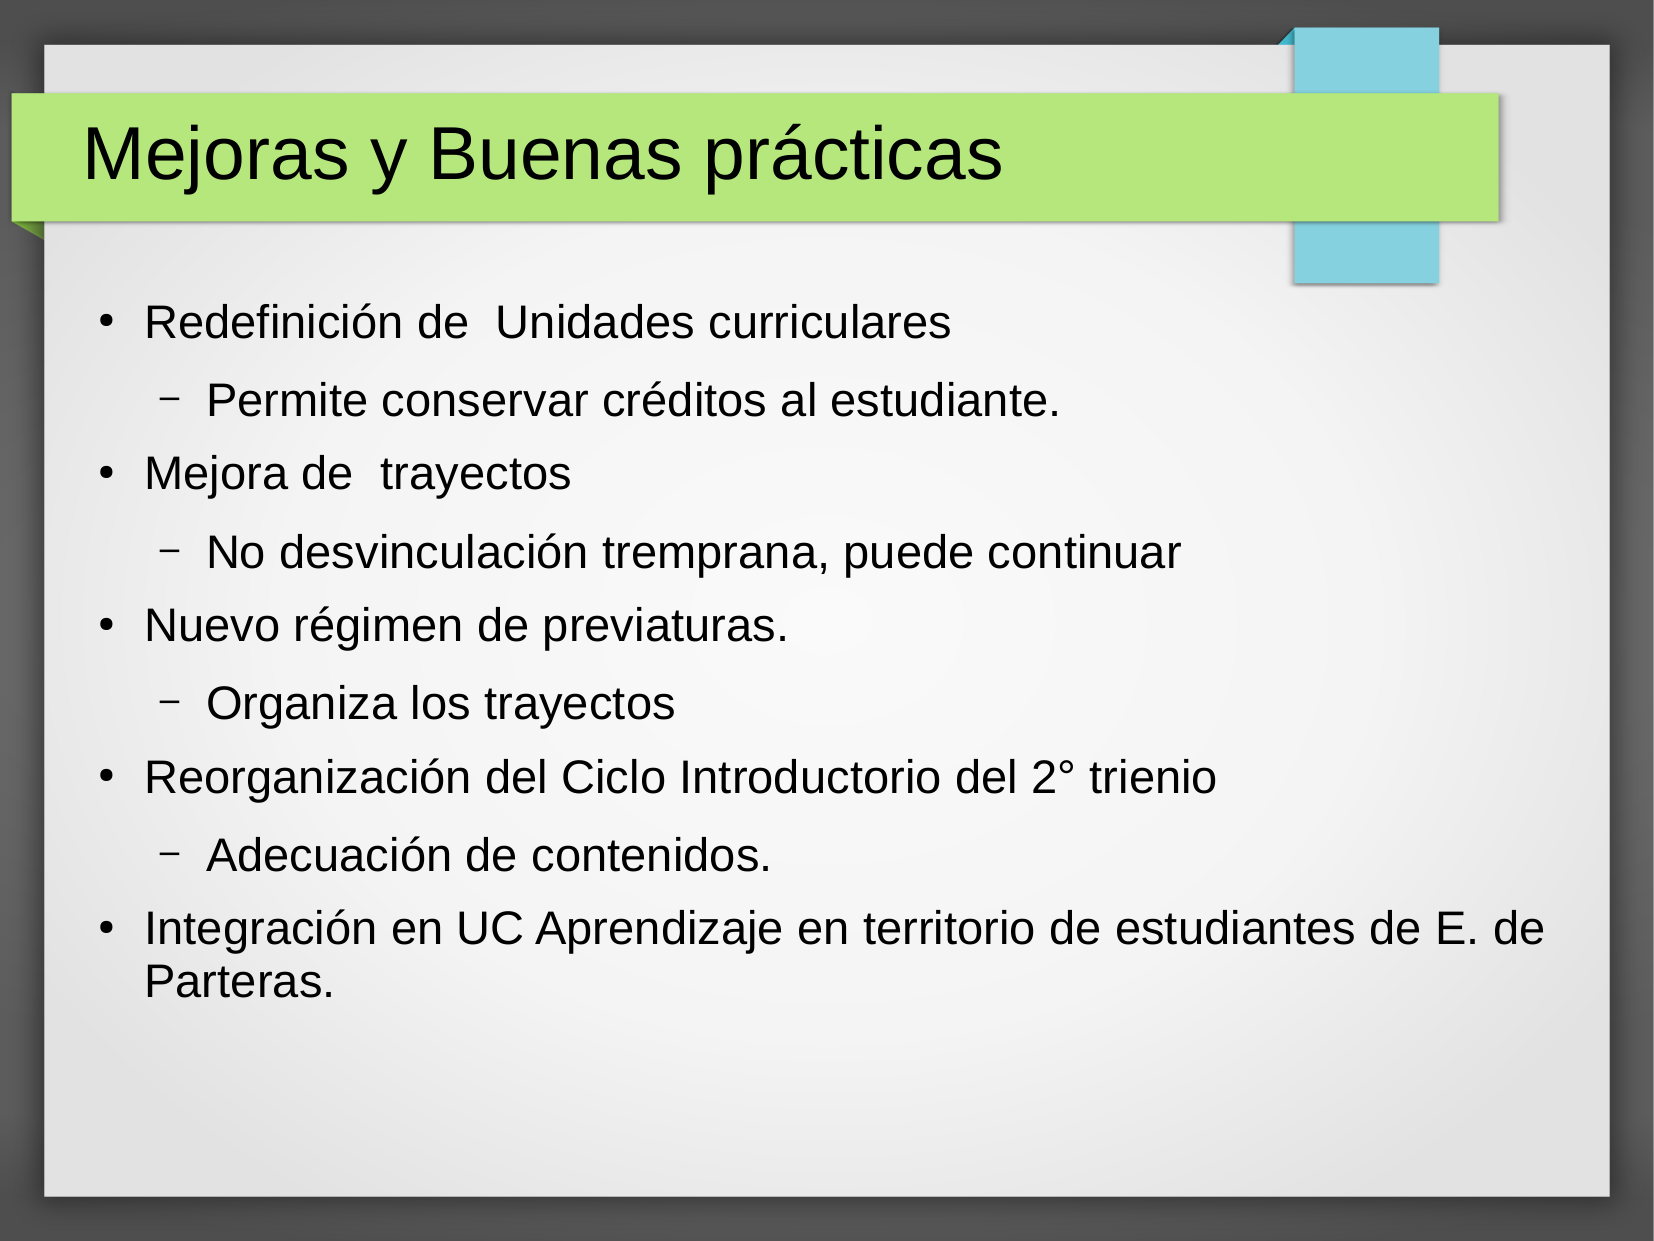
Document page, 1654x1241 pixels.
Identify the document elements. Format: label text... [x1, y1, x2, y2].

picture [0, 0, 1654, 1241]
title Mejoras y Buenas prácticas [82, 94, 1264, 213]
list Redefinición de Unidades curriculares Permite conservar créditos al estudiante. Mejora de trayectos No desvinculación tremprana, puede continuar Nuevo régimen de previaturas. Organiza los trayectos Reorganización del Ciclo Introductorio del 2° trienio Adecuación de contenidos. Integración en UC Aprendizaje en territorio de estudiantes de E. de Parteras. [82, 295, 1571, 1015]
